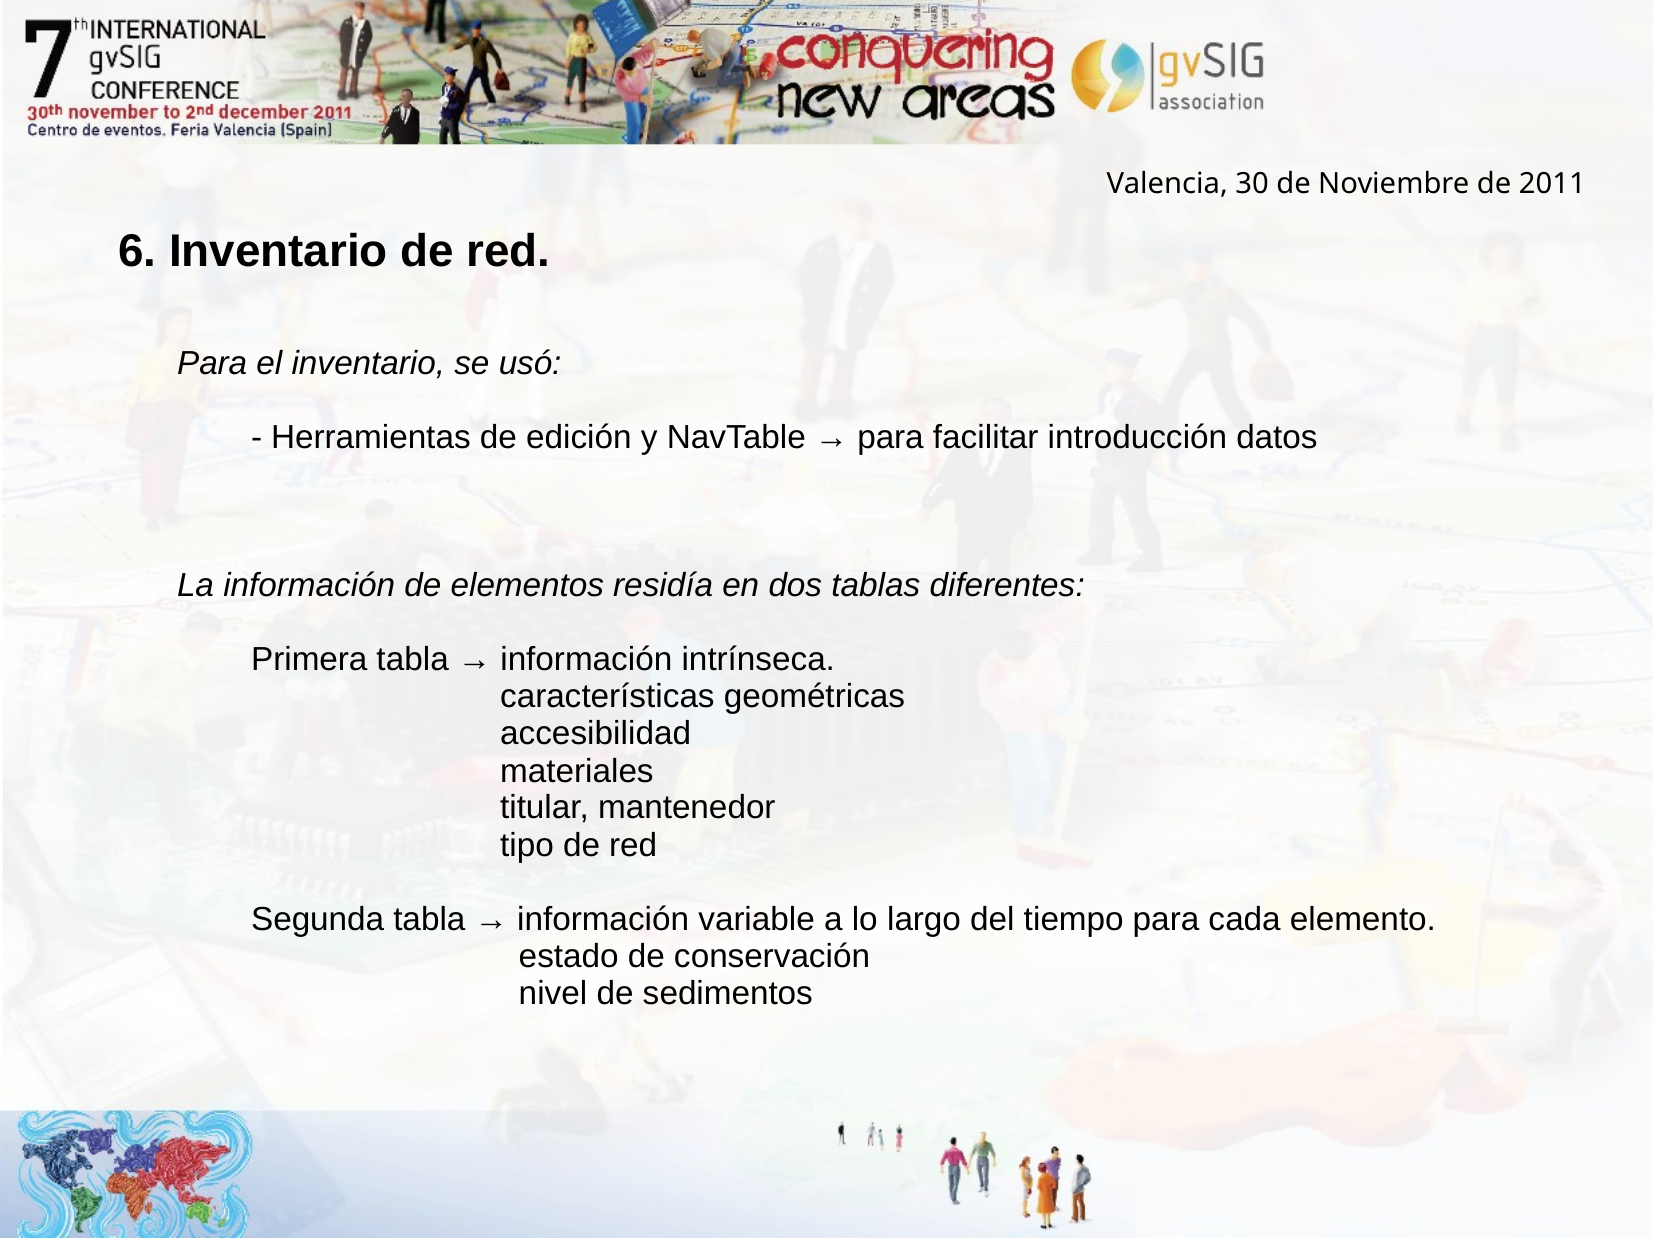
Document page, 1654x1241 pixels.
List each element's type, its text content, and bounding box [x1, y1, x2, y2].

picture [0, 0, 1653, 1238]
text_box 6. Inventario de red. [118, 224, 798, 277]
text_box Para el inventario, se usó: - Herramientas de edición y NavTable → para facilitar introducción datos La información de elementos residía en dos tablas diferentes: Primera tabla → información intrínseca. características geométricas accesibilidad materiales titular, mantenedor tipo de red Segunda tabla → información variable a lo largo del tiempo para cada elemento. estado de conservación nivel de sedimentos [177, 344, 1565, 1012]
title Valencia, 30 de Noviembre de 2011 [1051, 156, 1642, 207]
